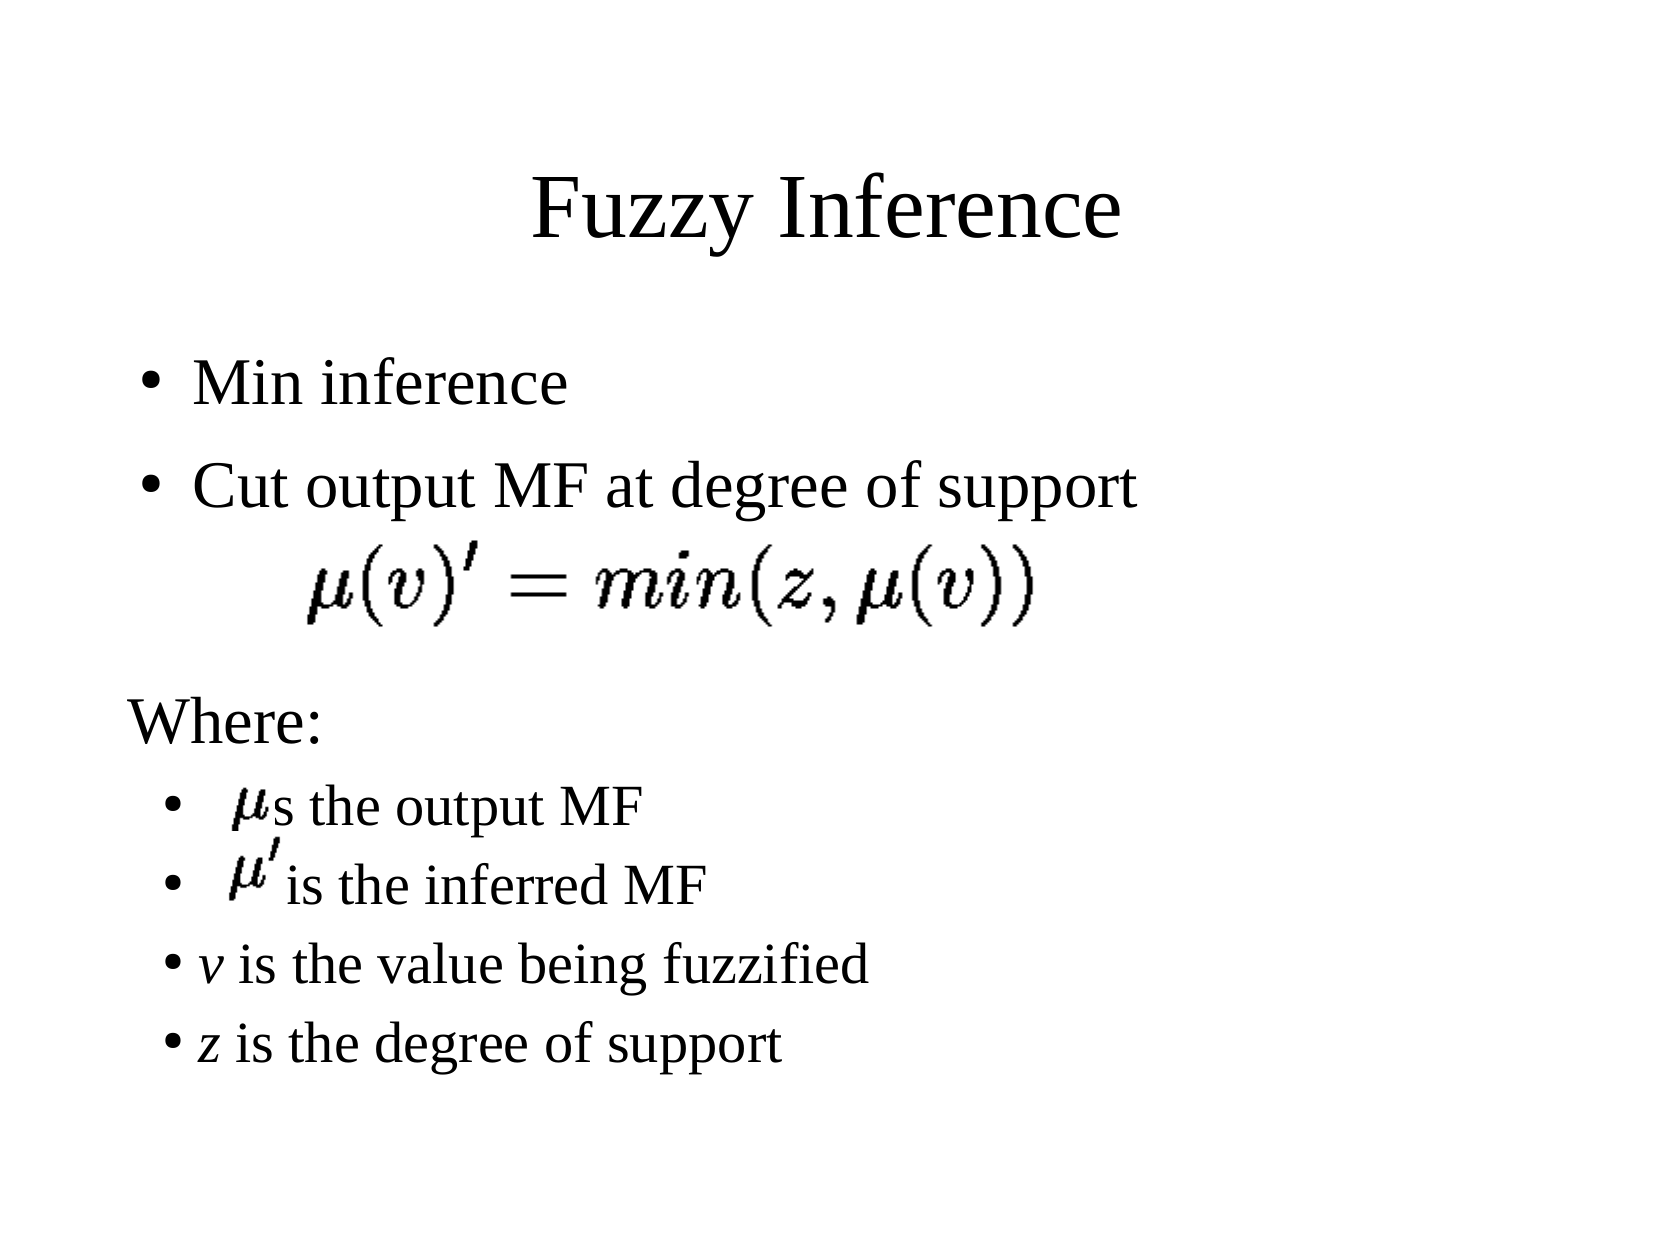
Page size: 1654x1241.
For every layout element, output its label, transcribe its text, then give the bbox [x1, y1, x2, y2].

chart [220, 834, 288, 904]
list Min inference Cut output MF at degree of support [121, 344, 1534, 523]
chart [226, 777, 275, 831]
chart [300, 531, 1045, 635]
list Where: is the output MF is the inferred MF v is the value being fuzzified z is the degree of support [112, 676, 1263, 1087]
title Fuzzy Inference [121, 102, 1534, 311]
